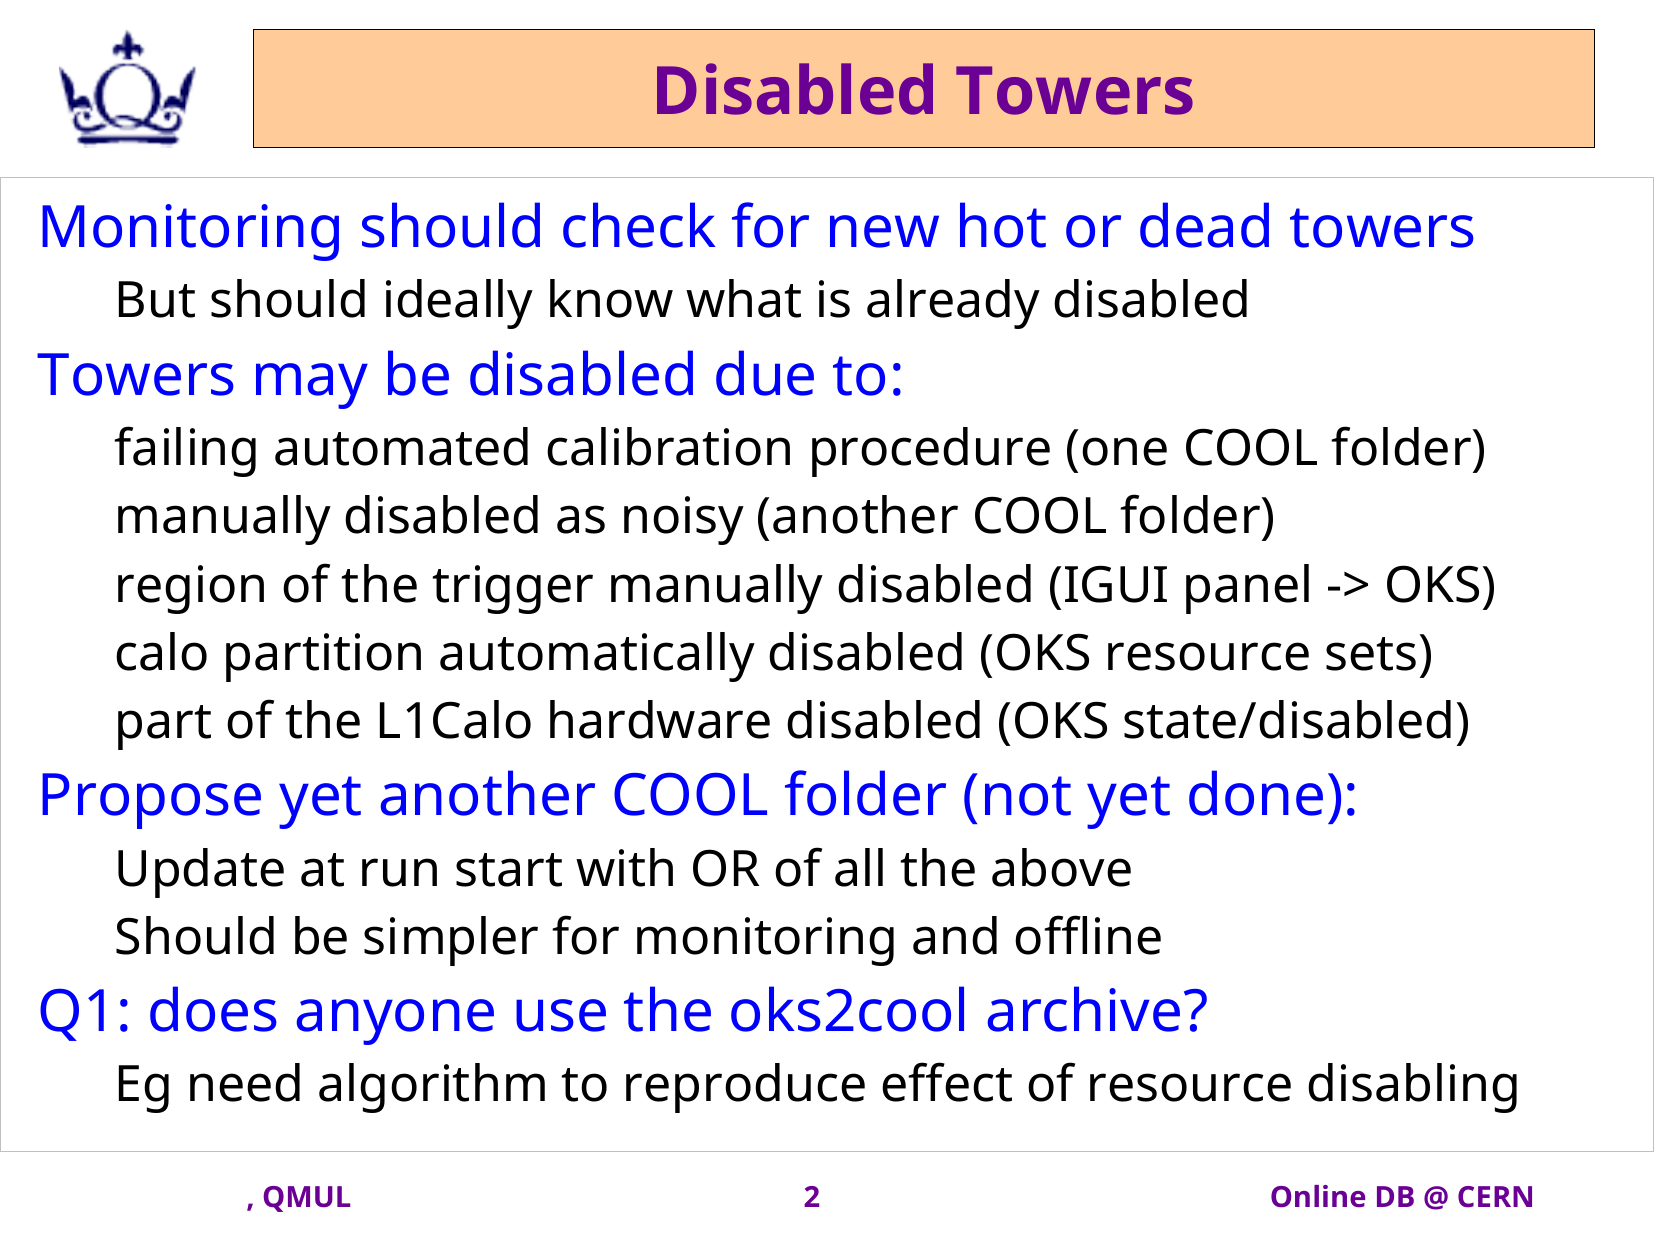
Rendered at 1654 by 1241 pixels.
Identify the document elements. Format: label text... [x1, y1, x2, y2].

title Disabled Towers [253, 29, 1595, 148]
picture [59, 29, 200, 148]
list Monitoring should check for new hot or dead towers But should ideally know what is already disabled Towers may be disabled due to: failing automated calibration procedure (one COOL folder) manually disabled as noisy (another COOL folder) region of the trigger manually disabled (IGUI panel -> OKS) calo partition automatically disabled (OKS resource sets) part of the L1Calo hardware disabled (OKS state/disabled) Propose yet another COOL folder (not yet done): Update at run start with OR of all the above Should be simpler for monitoring and offline Q1: does anyone use the oks2cool archive? Eg need algorithm to reproduce effect of resource disabling [20, 185, 1632, 1152]
